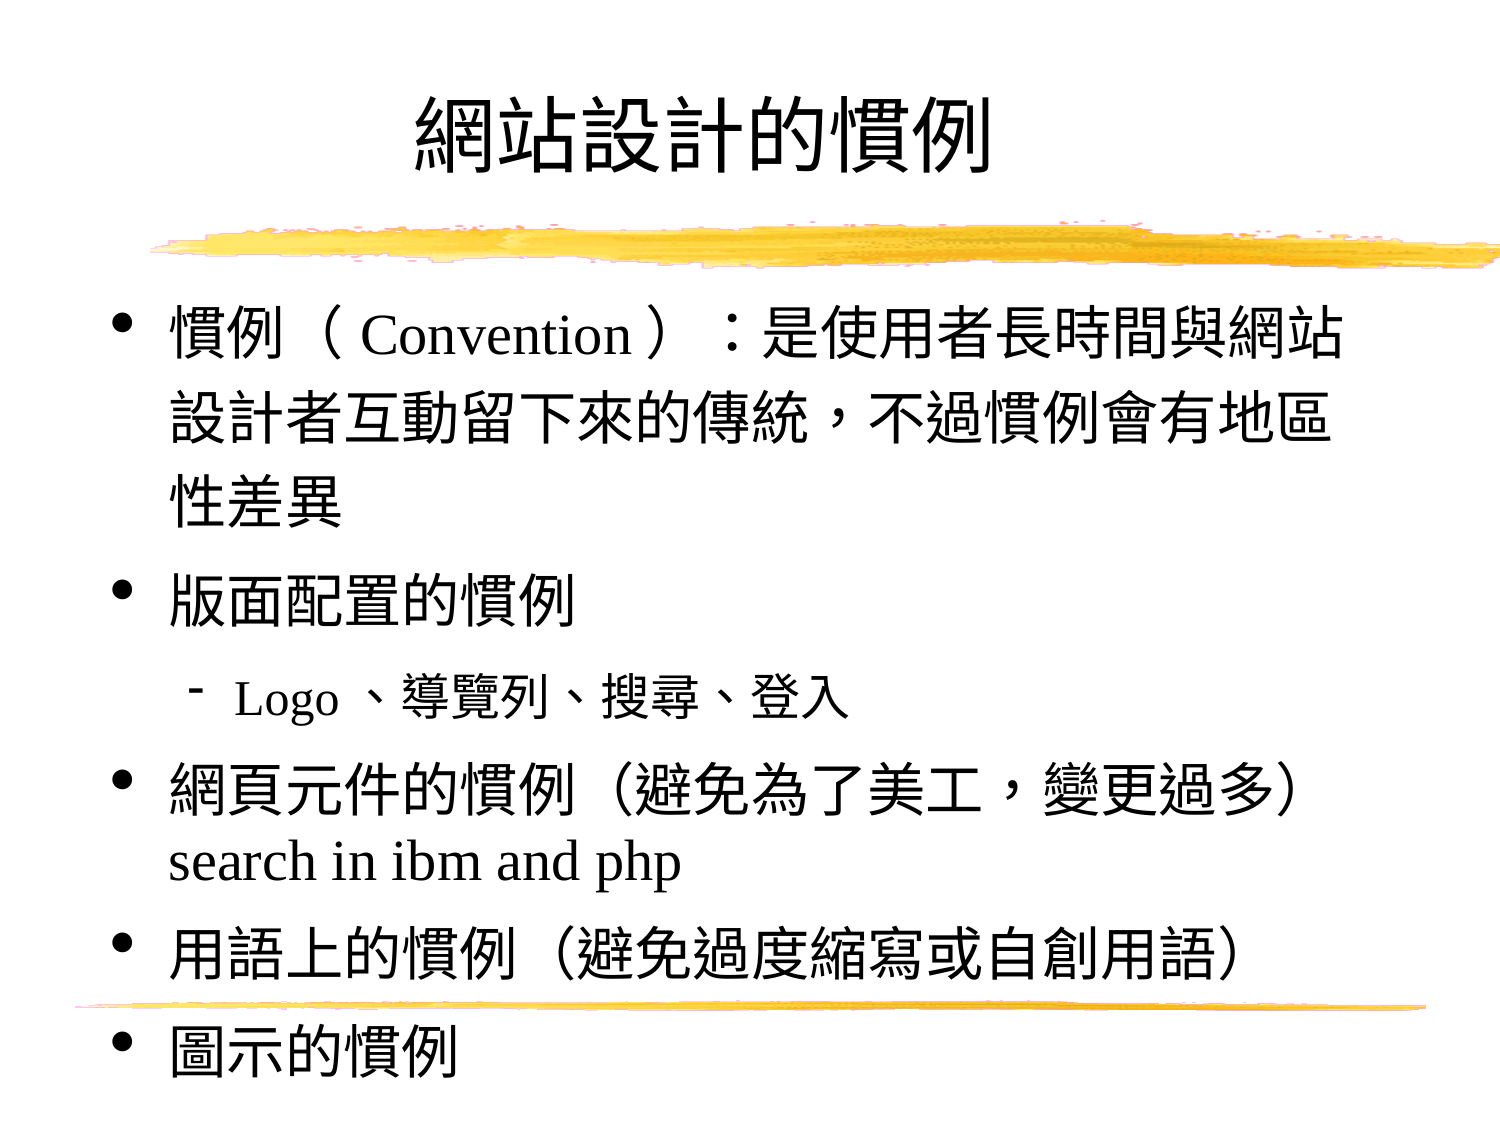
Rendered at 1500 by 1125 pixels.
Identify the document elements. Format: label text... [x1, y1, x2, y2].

picture [150, 215, 1500, 279]
picture [1388, 999, 1426, 1013]
title 網站設計的慣例 [66, 30, 1342, 231]
list 慣例（Convention）：是使用者長時間與網站設計者互動留下來的傳統，不過慣例會有地區性差異 版面配置的慣例 Logo、導覽列、搜尋、登入 網頁元件的慣例（避免為了美工，變更過多） search in ibm and php 用語上的慣例（避免過度縮寫或自創用語） 圖示的慣例 [112, 287, 1388, 1109]
picture [75, 999, 112, 1013]
